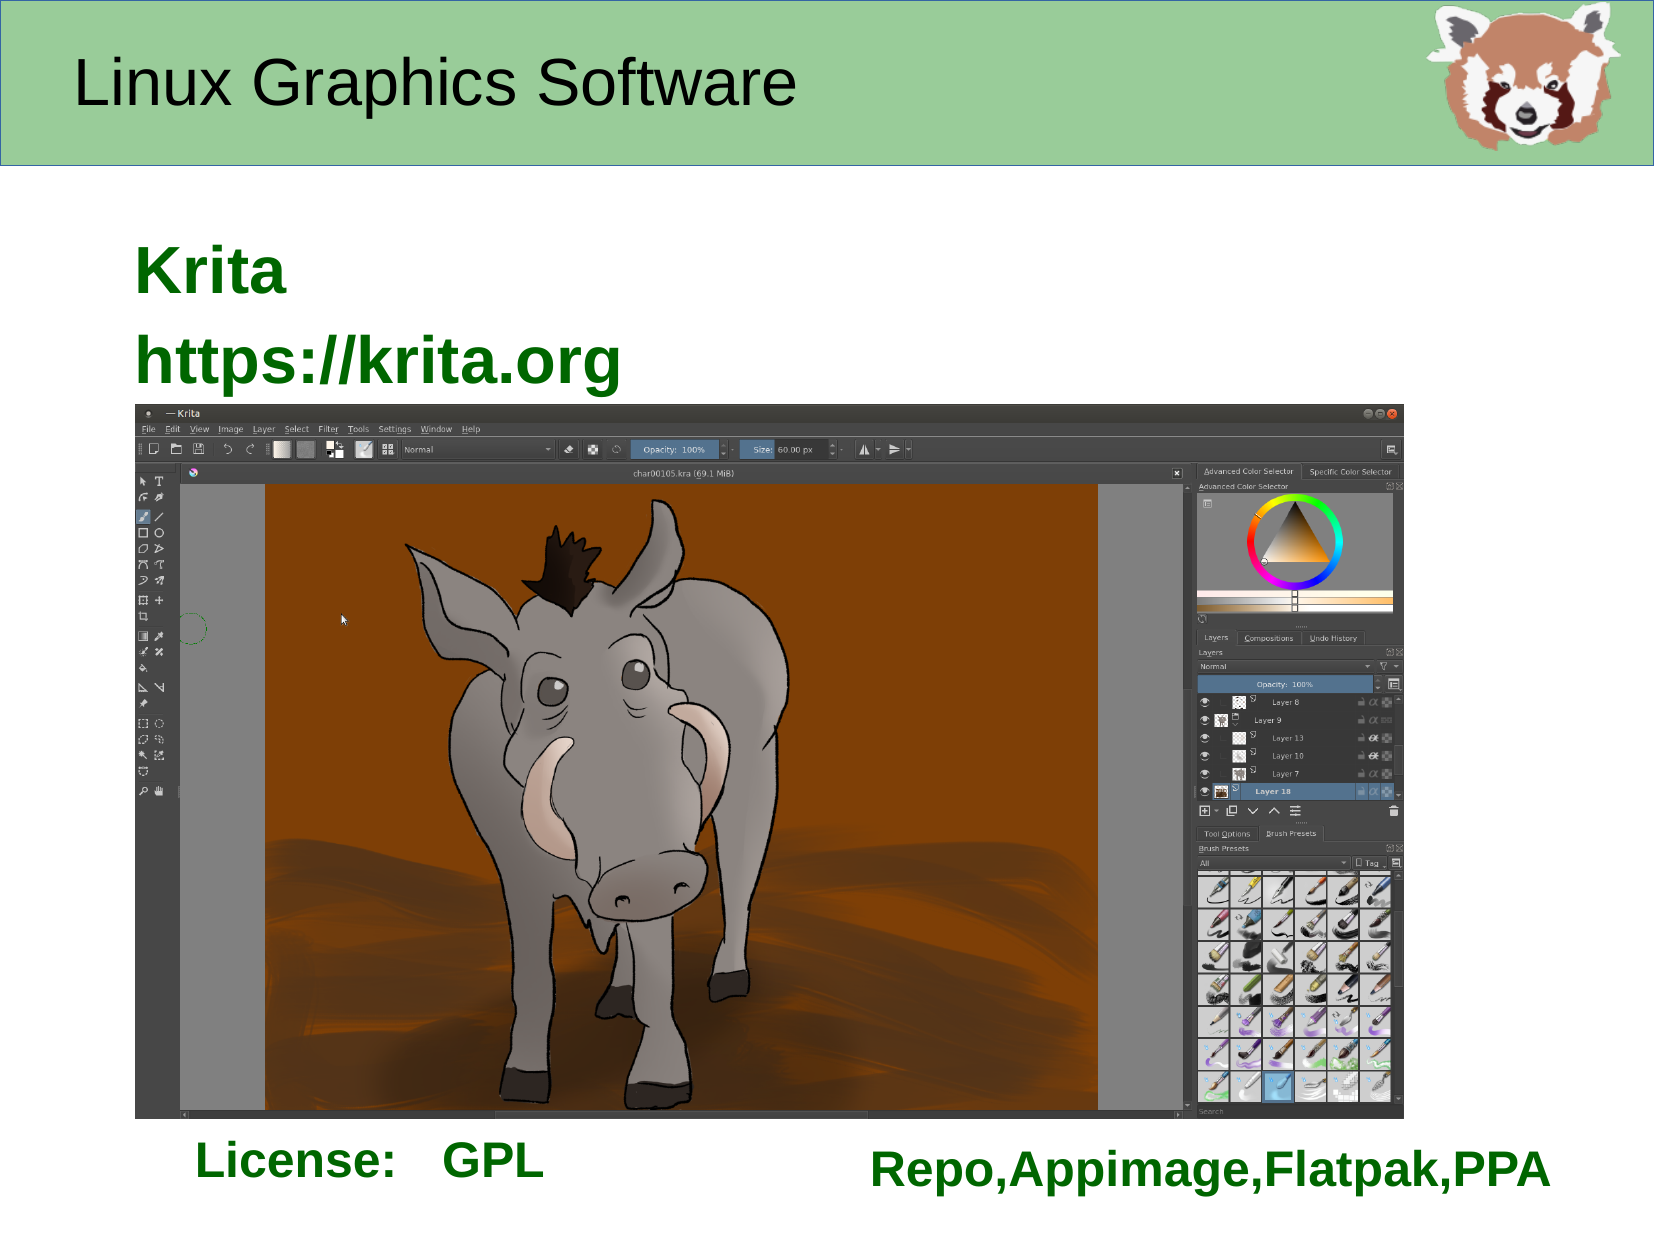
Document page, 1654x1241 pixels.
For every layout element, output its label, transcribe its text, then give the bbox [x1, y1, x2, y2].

text_box License: [180, 1125, 413, 1196]
text_box Repo,Appimage,Flatpak,PPA [855, 1133, 1593, 1241]
text_box [0, 0, 1654, 166]
picture [135, 404, 1404, 1119]
title Linux Graphics Software [0, 15, 856, 151]
text_box Krita [120, 225, 313, 315]
text_box https://krita.org [120, 315, 1530, 406]
text_box GPL [427, 1125, 560, 1196]
picture [1426, 2, 1621, 151]
